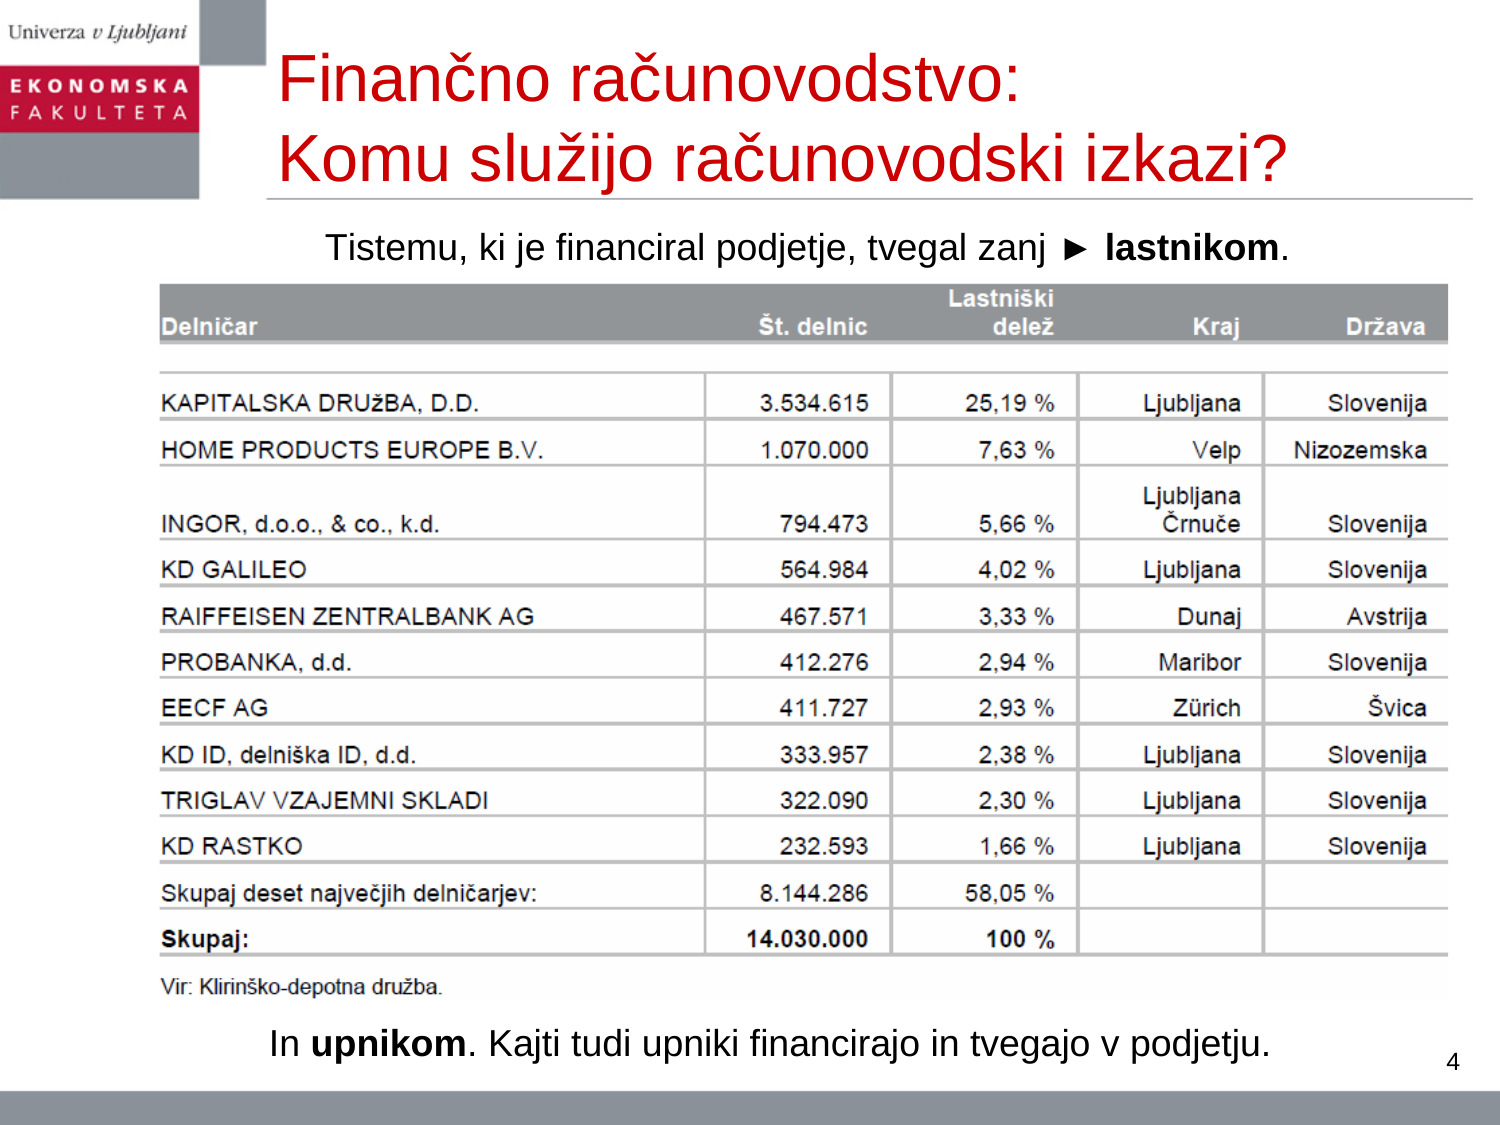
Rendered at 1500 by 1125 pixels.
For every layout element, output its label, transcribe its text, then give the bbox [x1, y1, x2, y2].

text_box <number> [1162, 1037, 1476, 1101]
title Finančno računovodstvo: Komu služijo računovodski izkazi? [262, 24, 1476, 203]
list Tistemu, ki je financiral podjetje, tvegal zanj ► lastnikom. In upnikom. Kajti tudi upniki financirajo in tvegajo v podjetju. [253, 220, 1467, 1125]
picture [0, 0, 1500, 1125]
